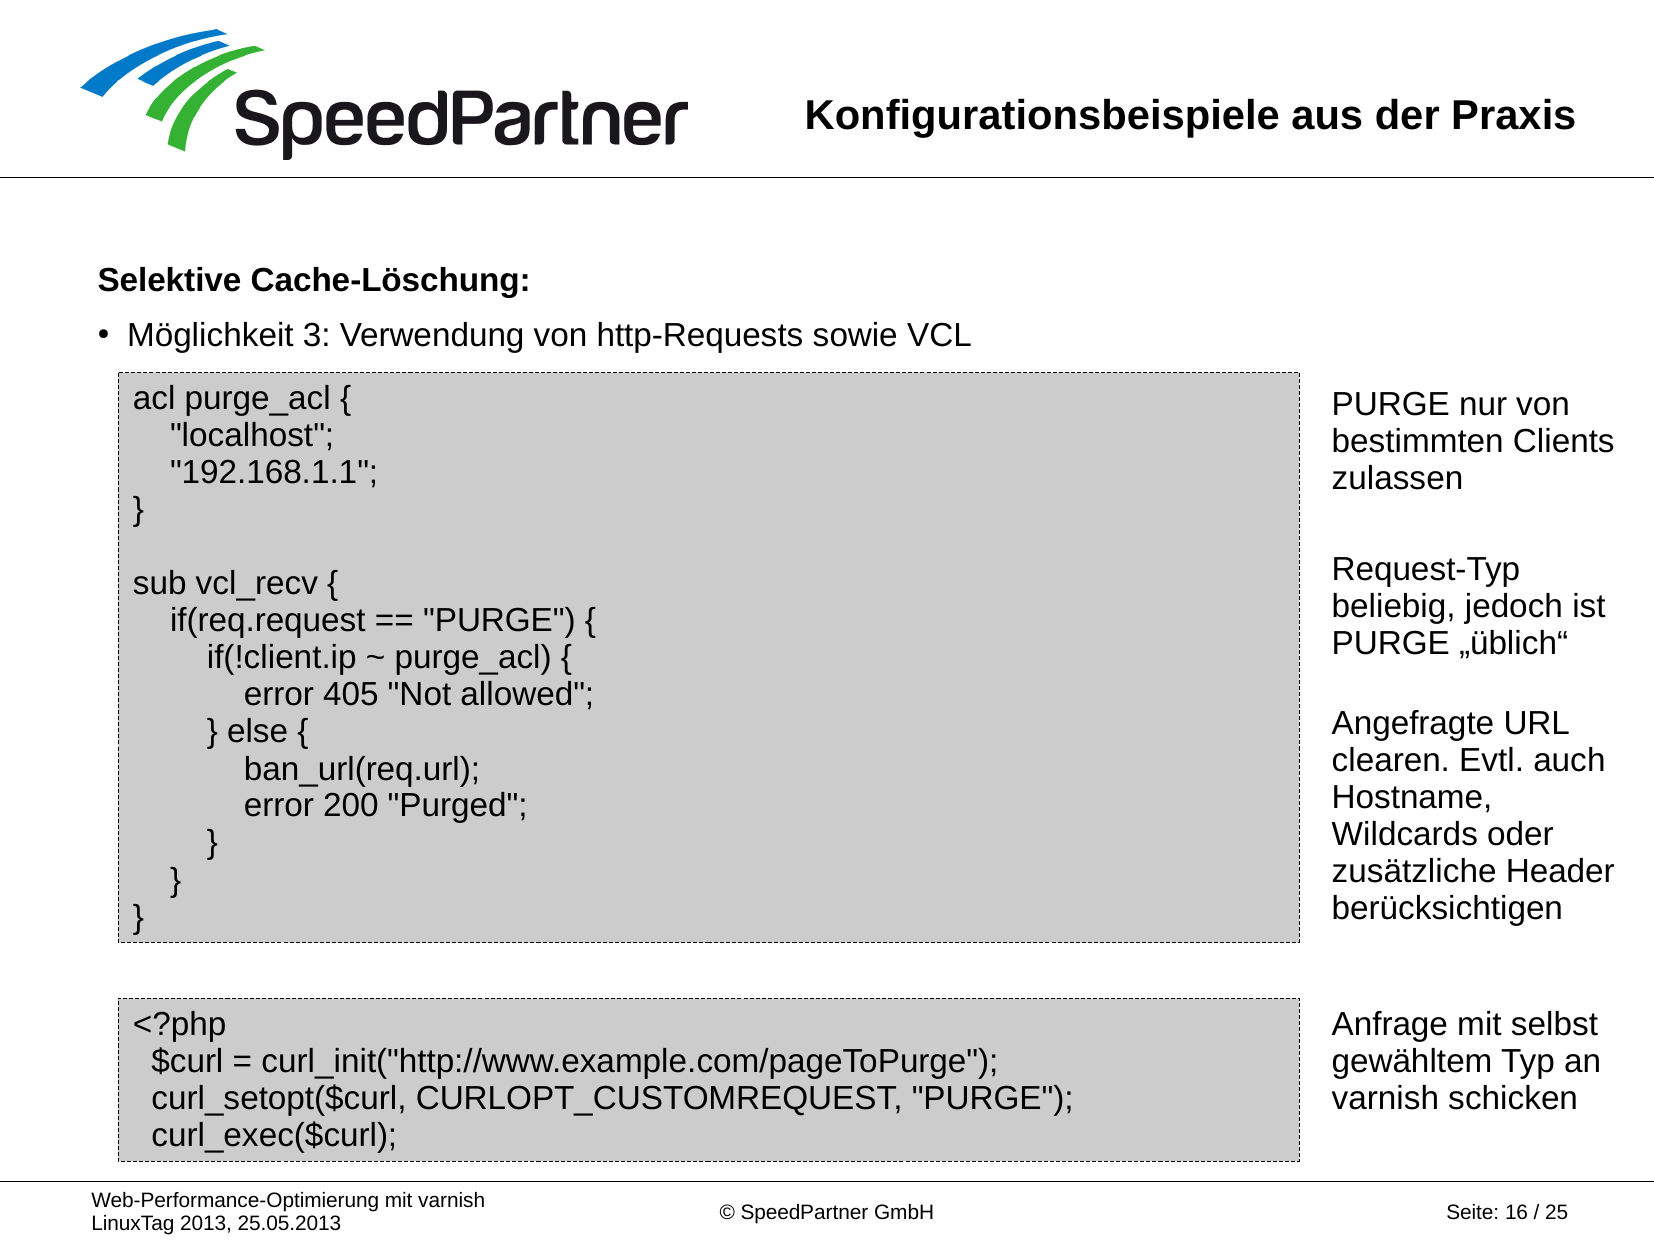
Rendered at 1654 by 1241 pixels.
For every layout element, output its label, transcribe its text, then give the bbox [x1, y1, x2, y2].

text_box Request-Typ beliebig, jedoch ist PURGE „üblich“ [1316, 543, 1642, 670]
text_box PURGE nur von bestimmten Clients zulassen [1316, 377, 1642, 504]
text_box Angefragte URL clearen. Evtl. auch Hostname, Wildcards oder zusätzliche Header berücksichtigen [1316, 696, 1642, 934]
title Konfigurationsbeispiele aus der Praxis [590, 70, 1577, 160]
text_box Anfrage mit selbst gewähltem Typ an varnish schicken [1565, 997, 1642, 1124]
text_box <?php $curl = curl_init("http://www.example.com/pageToPurge"); curl_setopt($curl, CURLOPT_CUSTOMREQUEST, "PURGE"); curl_exec($curl); [118, 998, 1300, 1162]
text_box acl purge_acl { "localhost"; "192.168.1.1"; } sub vcl_recv { if(req.request == "PURGE") { if(!client.ip ~ purge_acl) { error 405 "Not allowed"; } else { ban_url(req.url); error 200 "Purged"; } } } [118, 372, 1300, 943]
picture [80, 29, 688, 160]
text_box Selektive Cache-Löschung: Möglichkeit 3: Verwendung von http-Requests sowie VCL ... [82, 254, 1565, 1177]
